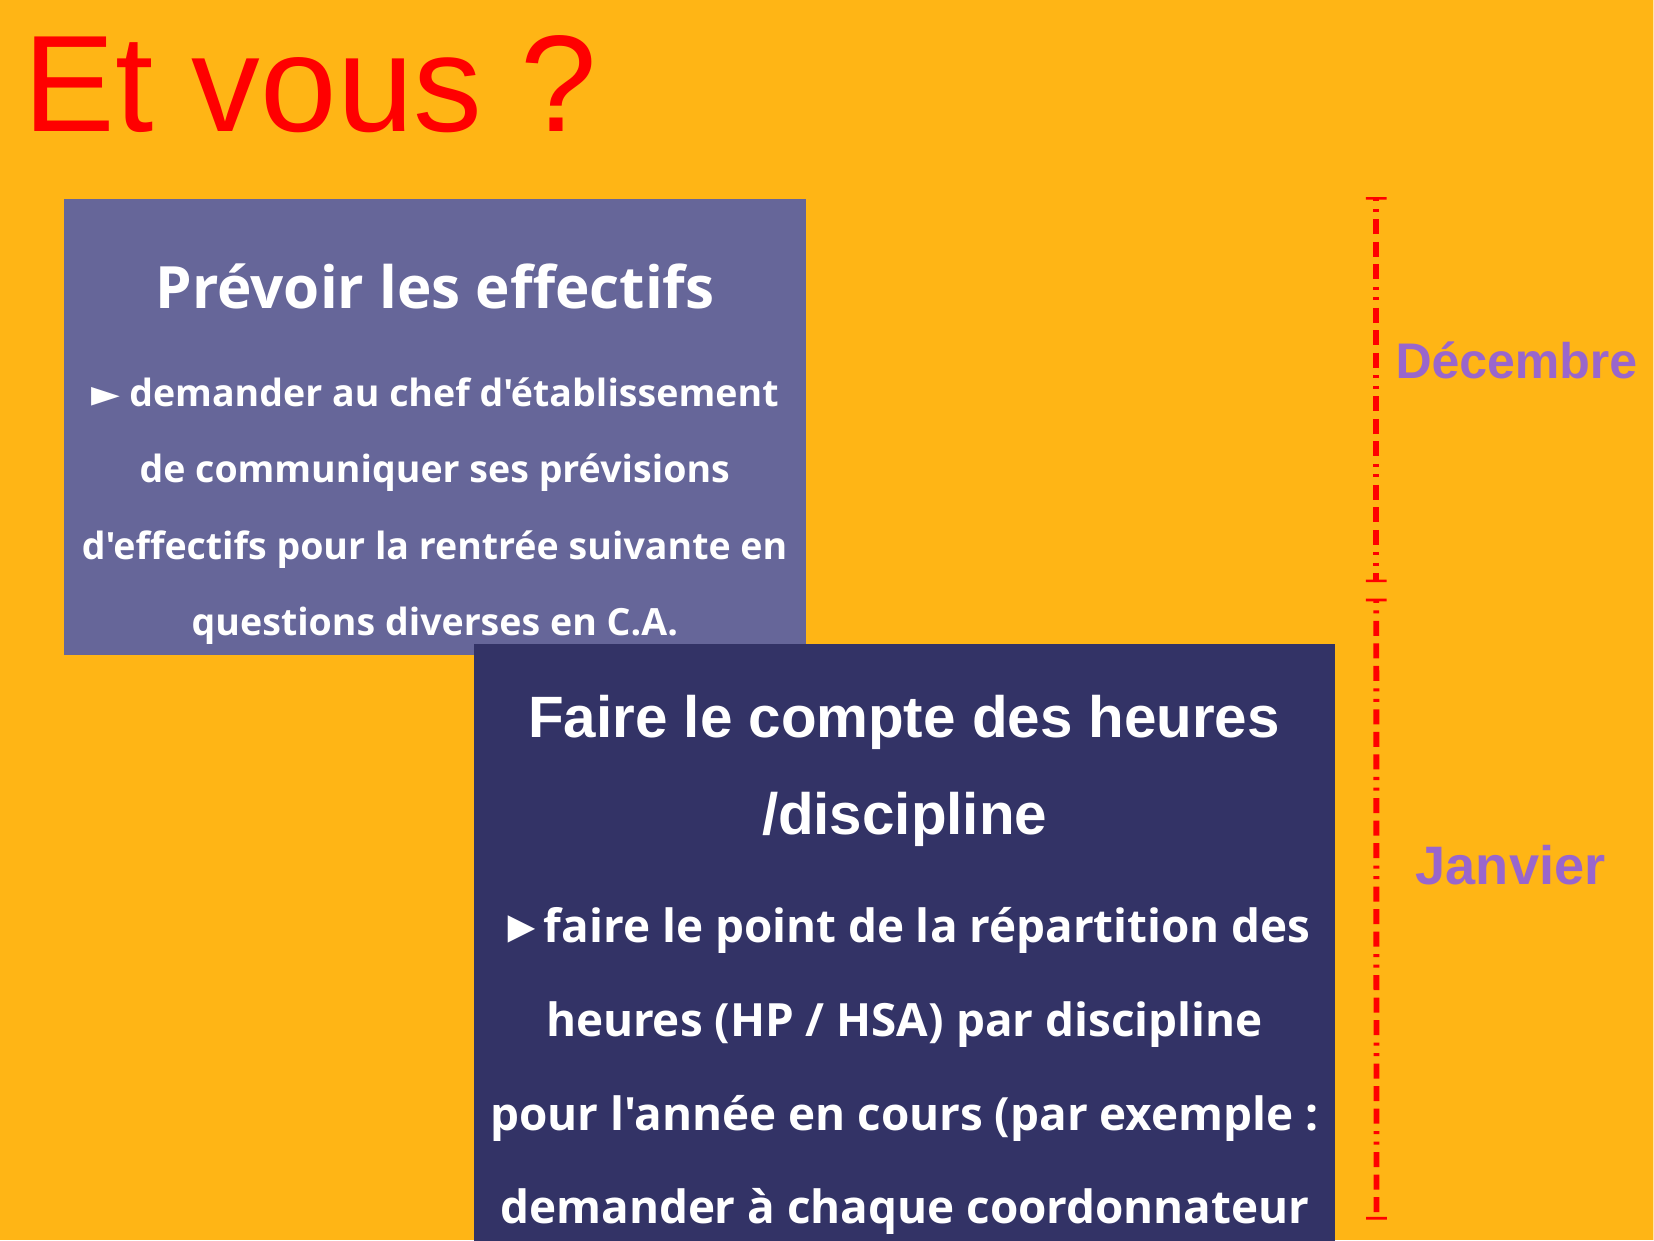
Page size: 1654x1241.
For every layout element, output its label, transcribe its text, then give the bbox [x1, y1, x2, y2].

table_cell ►faire le point de la répartition des heures (HP / HSA) par discipline pour l'année en cours (par exemple : demander à chaque coordonnateur de discipline de vous le faire remonter) [474, 855, 1335, 1241]
table_header Faire le compte des heures /discipline [474, 644, 1335, 855]
table_cell ► demander au chef d'établissement de communiquer ses prévisions d'effectifs pour la rentrée suivante en questions diverses en C.A. [64, 333, 806, 655]
text_box Janvier [1400, 798, 1624, 874]
text_box Et vous ? [9, 0, 1136, 169]
table_header Prévoir les effectifs [64, 199, 806, 333]
text_box Décembre [1380, 297, 1654, 418]
